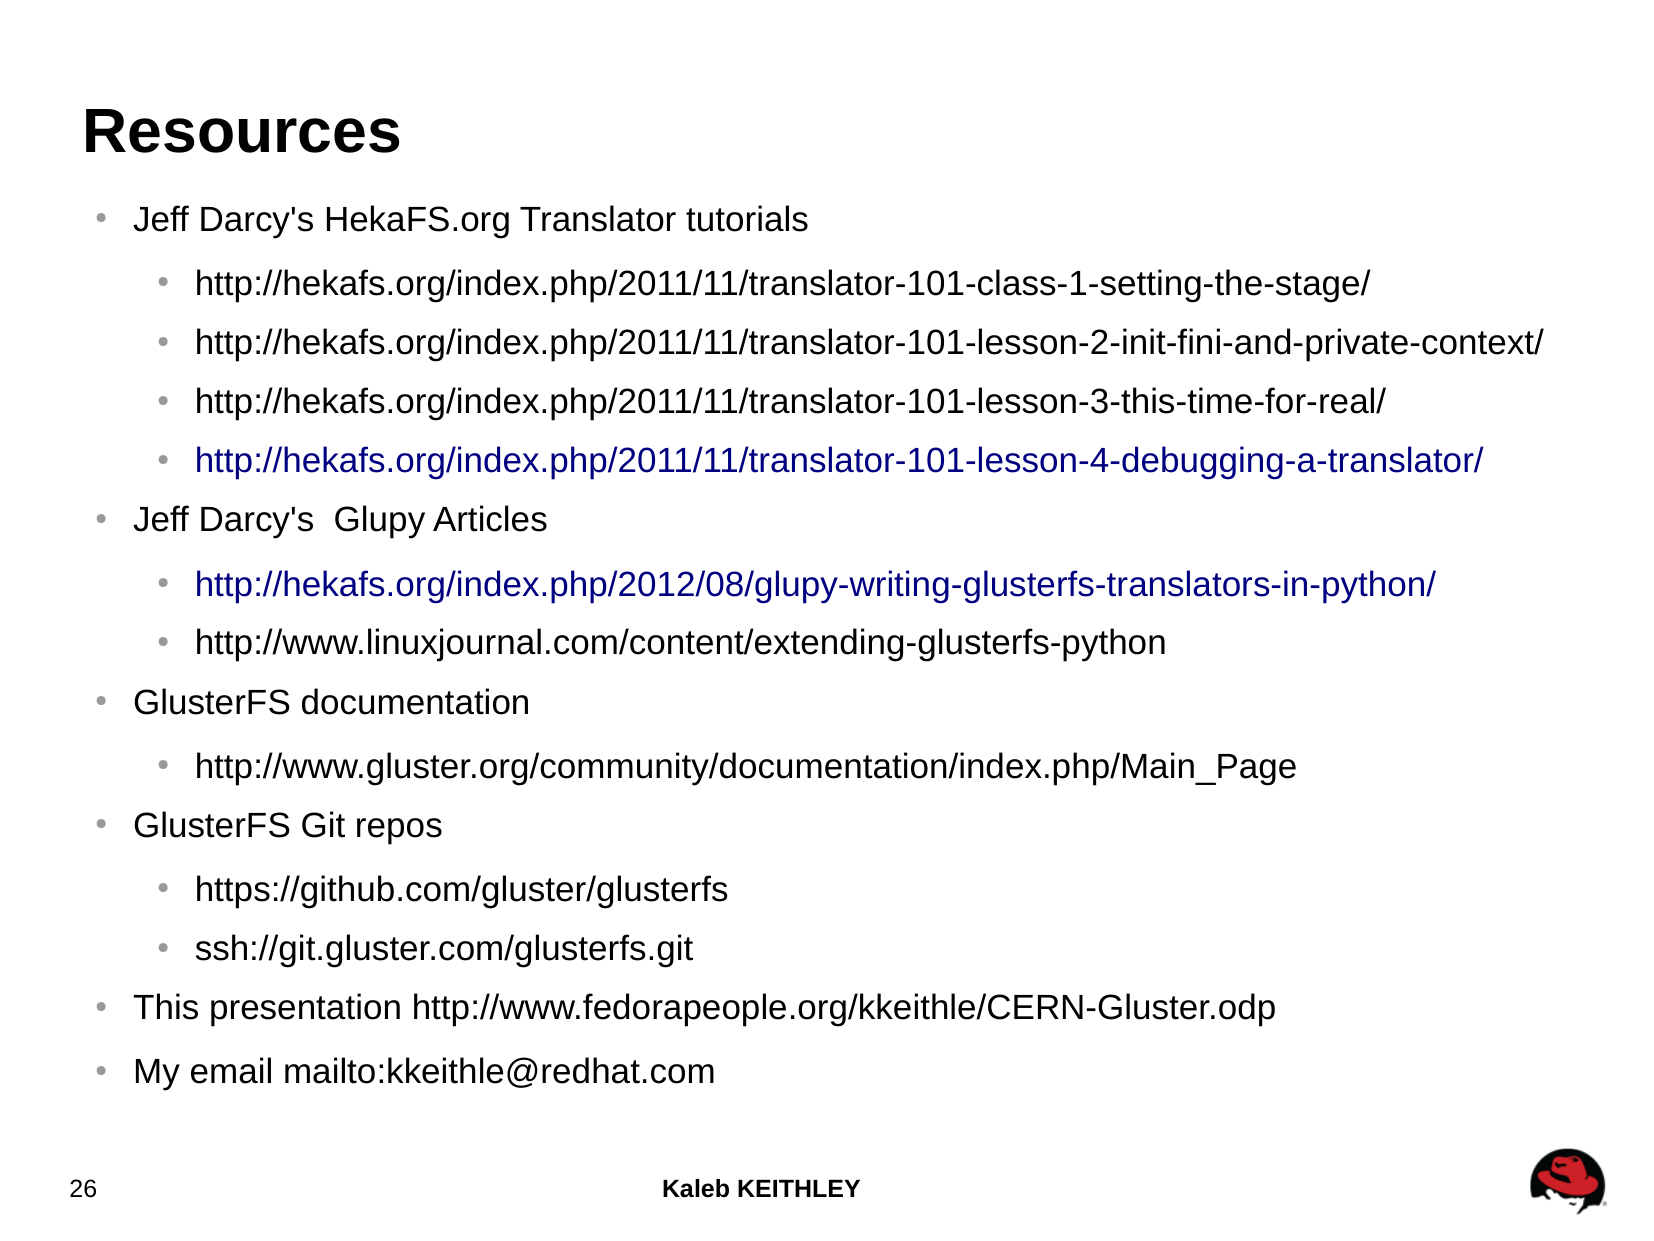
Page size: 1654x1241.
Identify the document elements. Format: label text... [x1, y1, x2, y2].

title Resources [82, 37, 1571, 199]
picture [1529, 1146, 1613, 1224]
list Jeff Darcy's HekaFS.org Translator tutorials http://hekafs.org/index.php/2011/11/translator-101-class-1-setting-the-stage/ http://hekafs.org/index.php/2011/11/translator-101-lesson-2-init-fini-and-private-context/ http://hekafs.org/index.php/2011/11/translator-101-lesson-3-this-time-for-real/ http://hekafs.org/index.php/2011/11/translator-101-lesson-4-debugging-a-translator/ Jeff Darcy's Glupy Articles http://hekafs.org/index.php/2012/08/glupy-writing-glusterfs-translators-in-python/ http://www.linuxjournal.com/content/extending-glusterfs-python GlusterFS documentation http://www.gluster.org/community/documentation/index.php/Main_Page GlusterFS Git repos https://github.com/gluster/glusterfs ssh://git.gluster.com/glusterfs.git This presentation http://www.fedorapeople.org/kkeithle/CERN-Gluster.odp My email mailto:kkeithle@redhat.com [82, 199, 1621, 1099]
